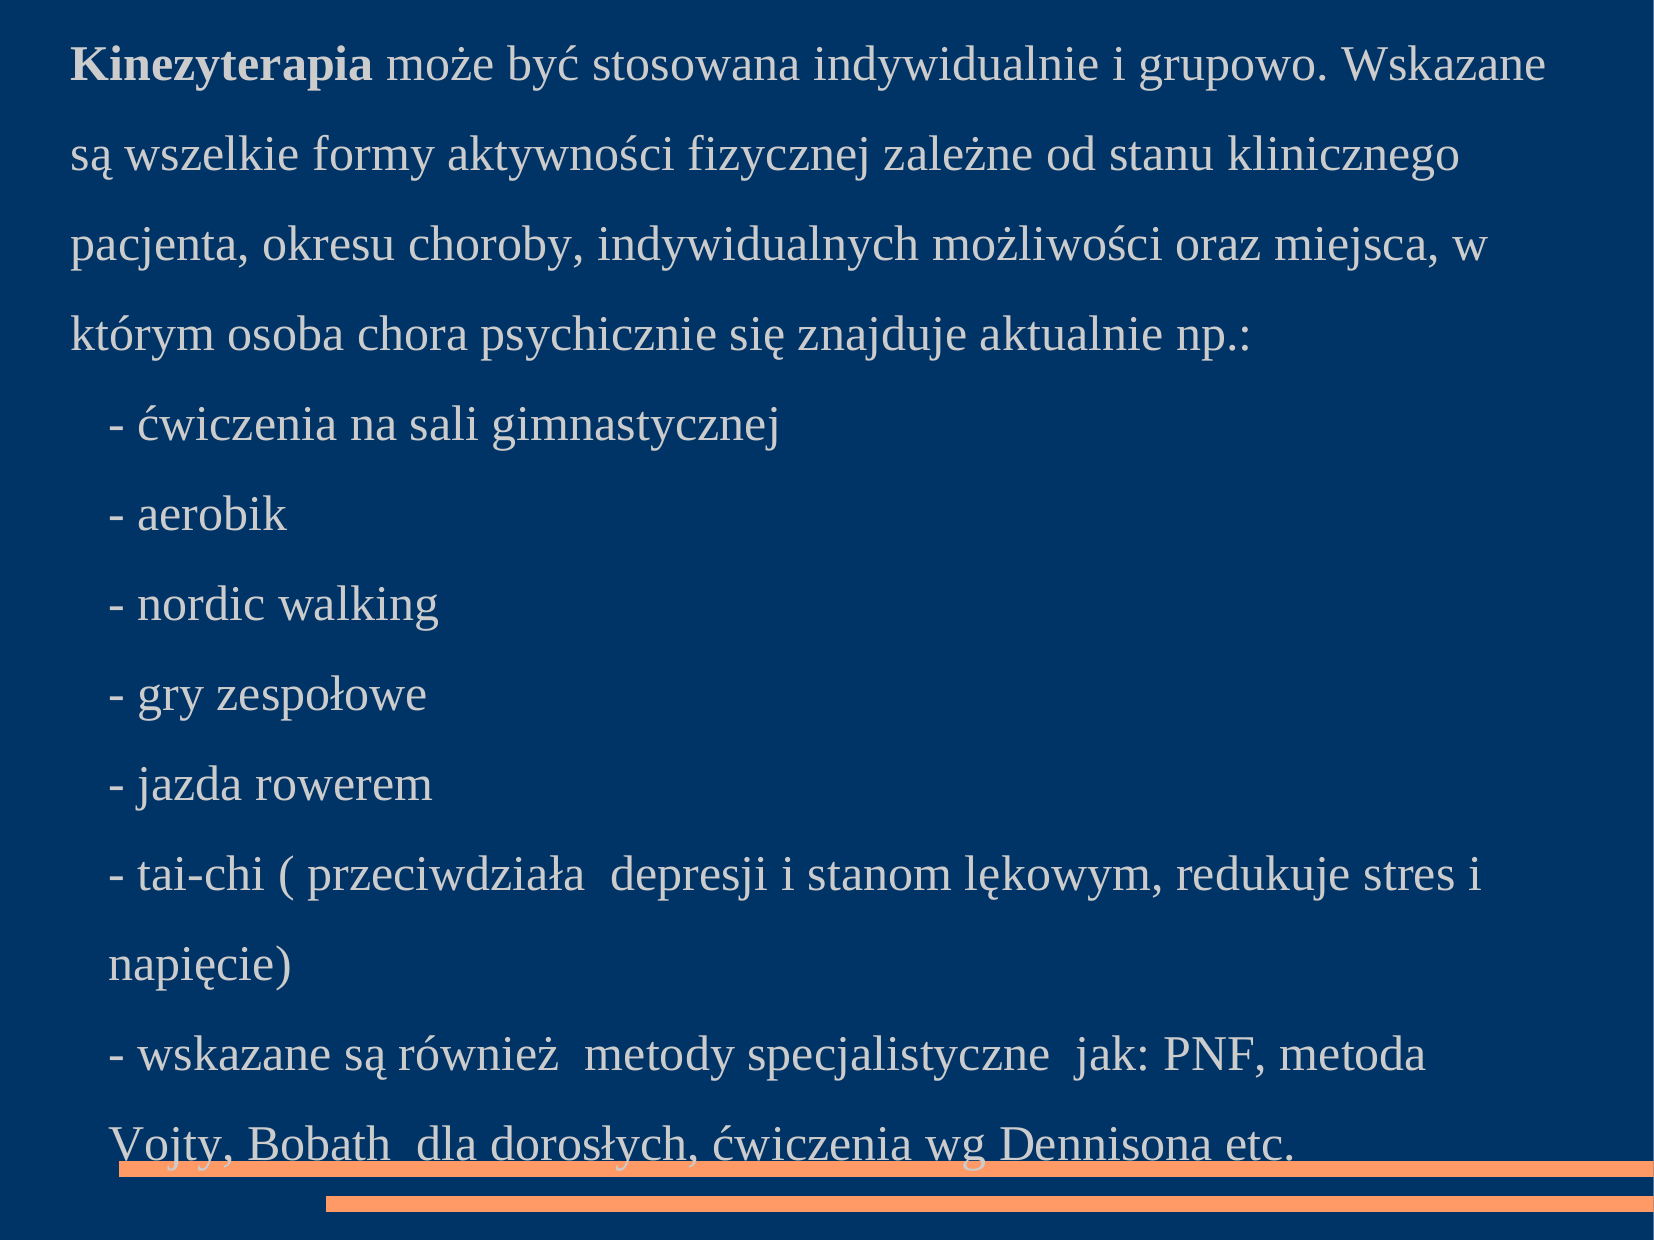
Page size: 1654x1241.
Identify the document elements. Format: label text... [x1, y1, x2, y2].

subtitle Kinezyterapia może być stosowana indywidualnie i grupowo. Wskazane są wszelkie formy aktywności fizycznej zależne od stanu klinicznego pacjenta, okresu choroby, indywidualnych możliwości oraz miejsca, w którym osoba chora psychicznie się znajduje aktualnie np.: - ćwiczenia na sali gimnastycznej - aerobik - nordic walking - gry zespołowe - jazda rowerem - tai-chi ( przeciwdziała depresji i stanom lękowym, redukuje stres i napięcie) - wskazane są również metody specjalistyczne jak: PNF, metoda Vojty, Bobath dla dorosłych, ćwiczenia wg Dennisona etc. [70, 0, 1583, 1241]
